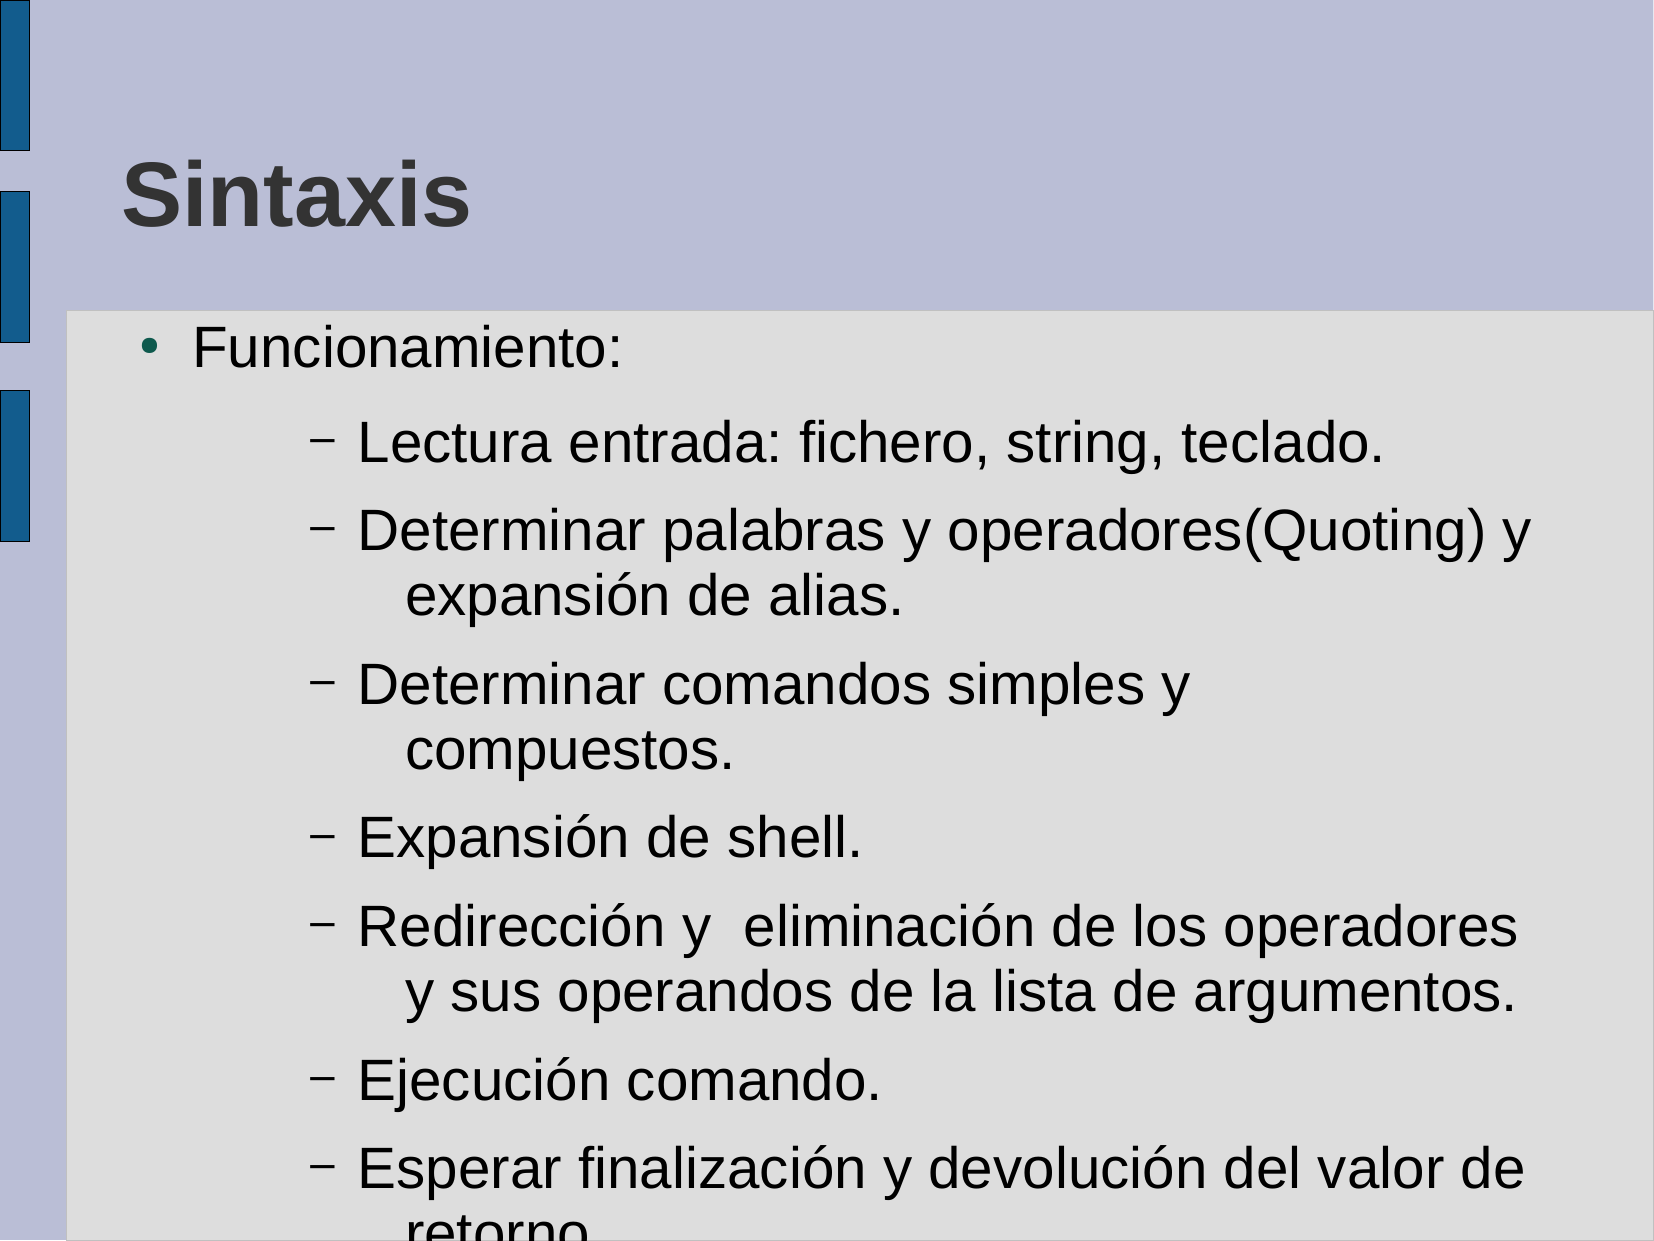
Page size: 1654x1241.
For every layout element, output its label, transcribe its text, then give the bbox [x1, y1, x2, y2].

list Funcionamiento: Lectura entrada: fichero, string, teclado. Determinar palabras y operadores(Quoting) y expansión de alias. Determinar comandos simples y compuestos. Expansión de shell. Redirección y eliminación de los operadores y sus operandos de la lista de argumentos. Ejecución comando. Esperar finalización y devolución del valor de retorno. [121, 314, 1534, 1241]
title Sintaxis [121, 98, 1534, 291]
